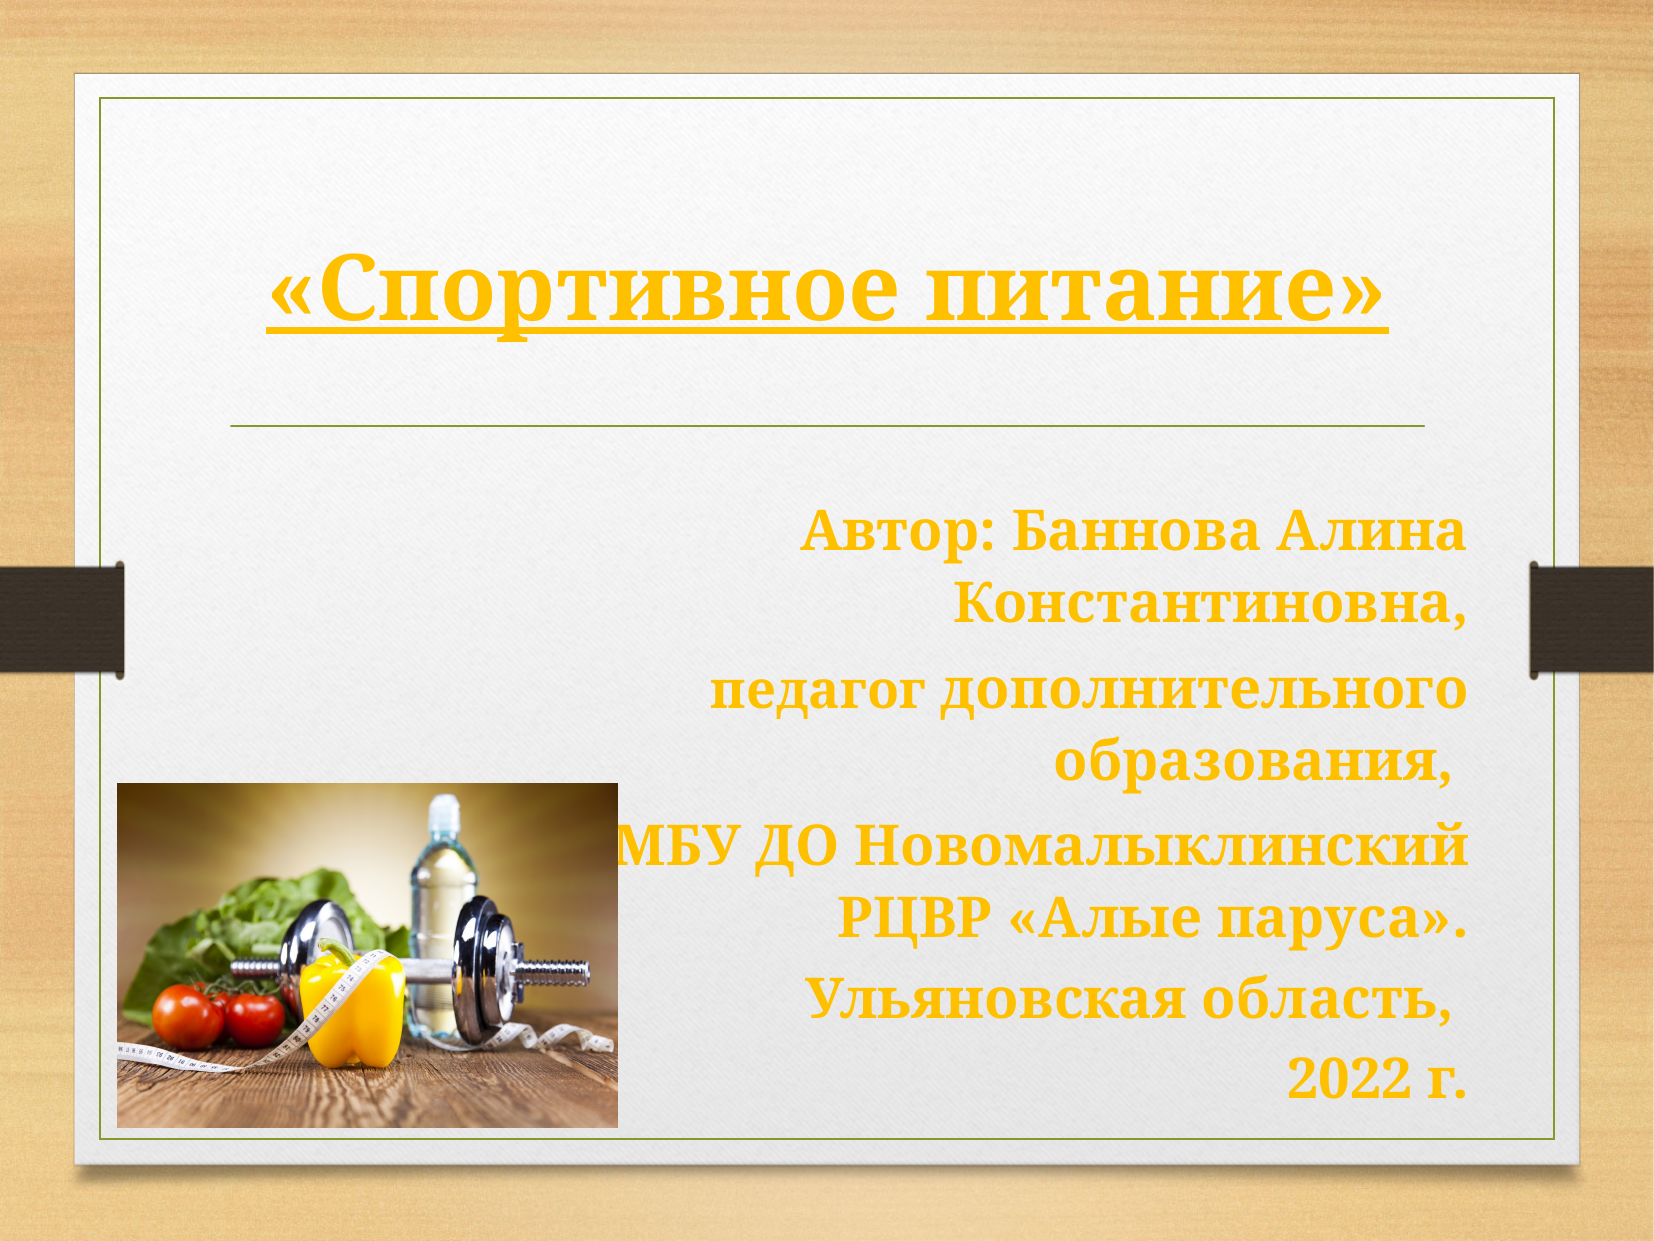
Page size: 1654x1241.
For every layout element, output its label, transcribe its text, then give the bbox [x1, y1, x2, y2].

list Автор: Баннова Алина Константиновна, педагог дополнительного образования, МБУ ДО Новомалыклинский РЦВР «Алые паруса». Ульяновская область, 2022 г. [420, 482, 1531, 1128]
title «Спортивное питание» [212, 165, 1443, 402]
picture [117, 783, 618, 1128]
